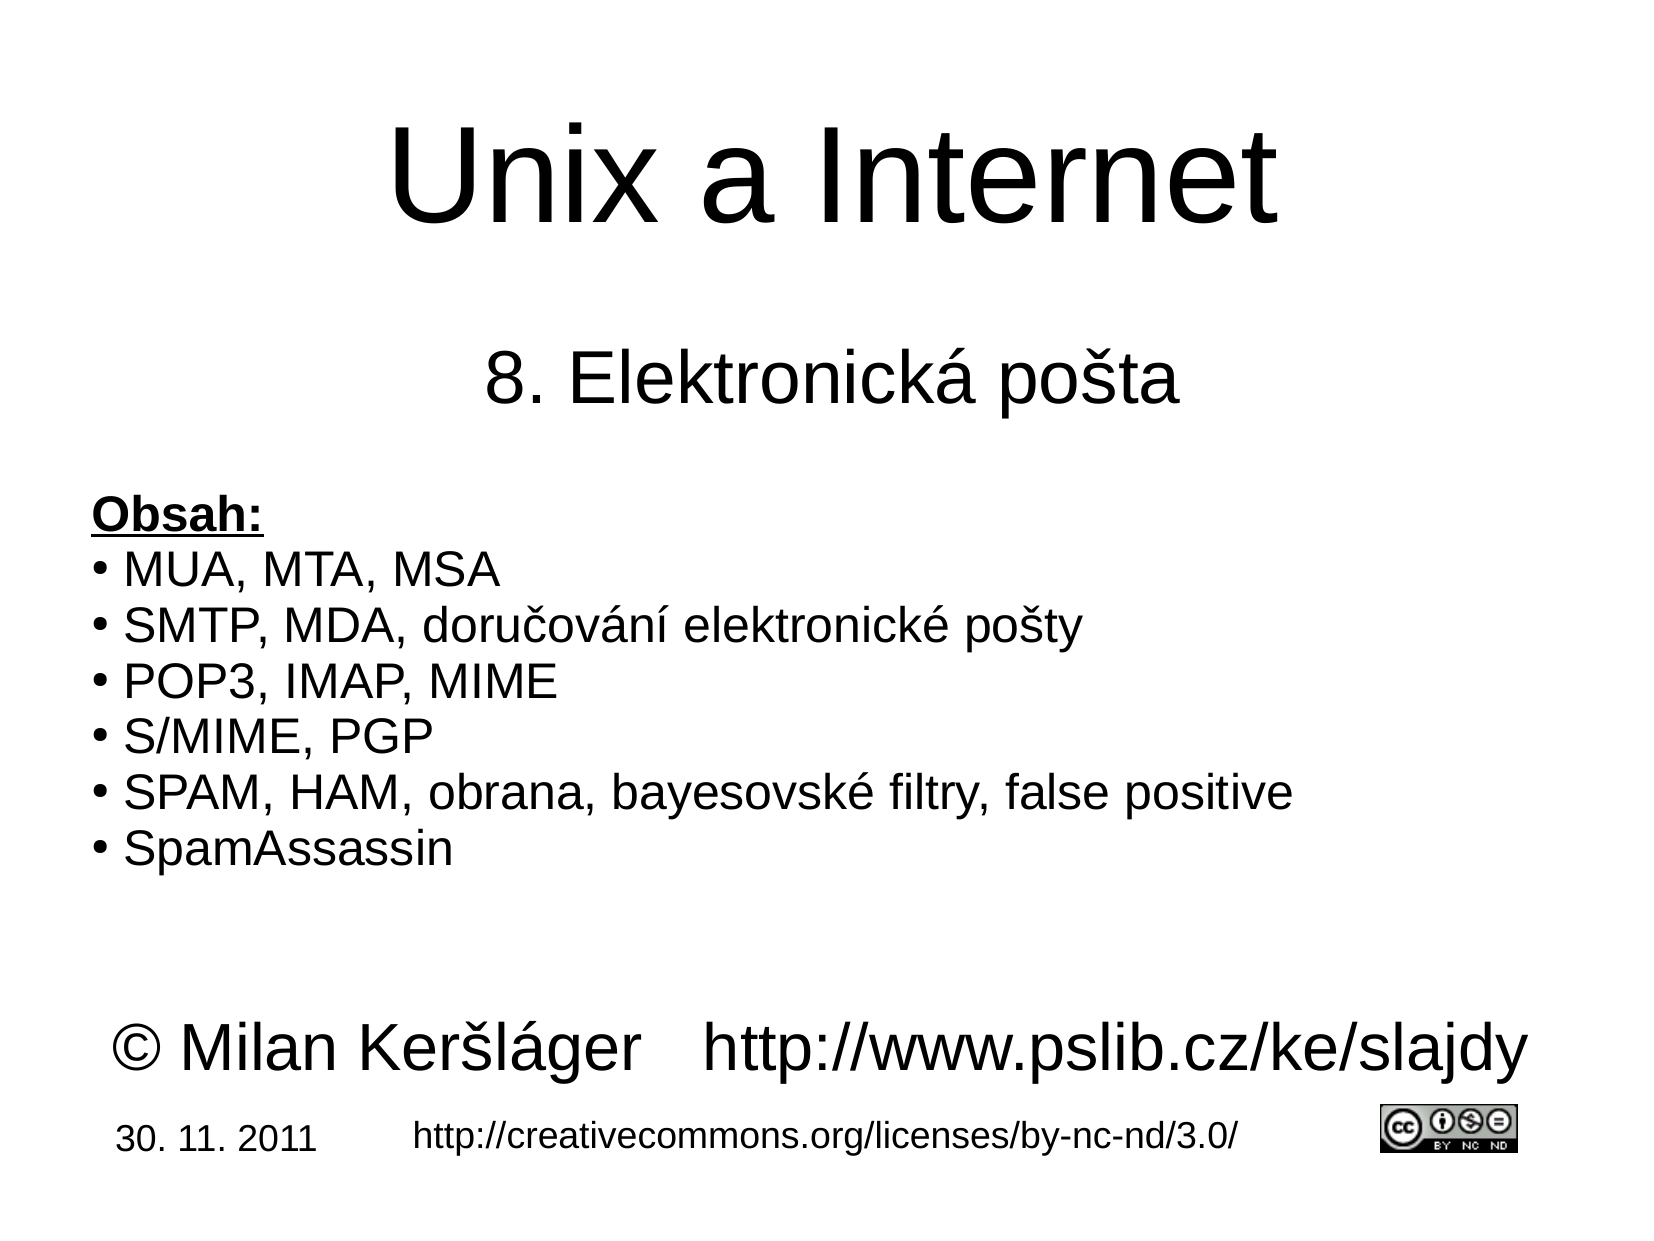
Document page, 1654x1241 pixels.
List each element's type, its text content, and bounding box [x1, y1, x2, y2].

text_box Obsah: MUA, MTA, MSA SMTP, MDA, doručování elektronické pošty POP3, IMAP, MIME S/MIME, PGP SPAM, HAM, obrana, bayesovské filtry, false positive SpamAssassin [76, 478, 1583, 884]
title Unix a Internet 8. Elektronická pošta [88, 56, 1577, 461]
text_box 30.11.2011 [100, 1110, 337, 1168]
text_box http://creativecommons.org/licenses/by-nc-nd/3.0/ [339, 1107, 1313, 1165]
picture [1380, 1104, 1518, 1153]
list © Milan Keršláger http://www.pslib.cz/ke/slajdy [76, 1009, 1565, 1087]
